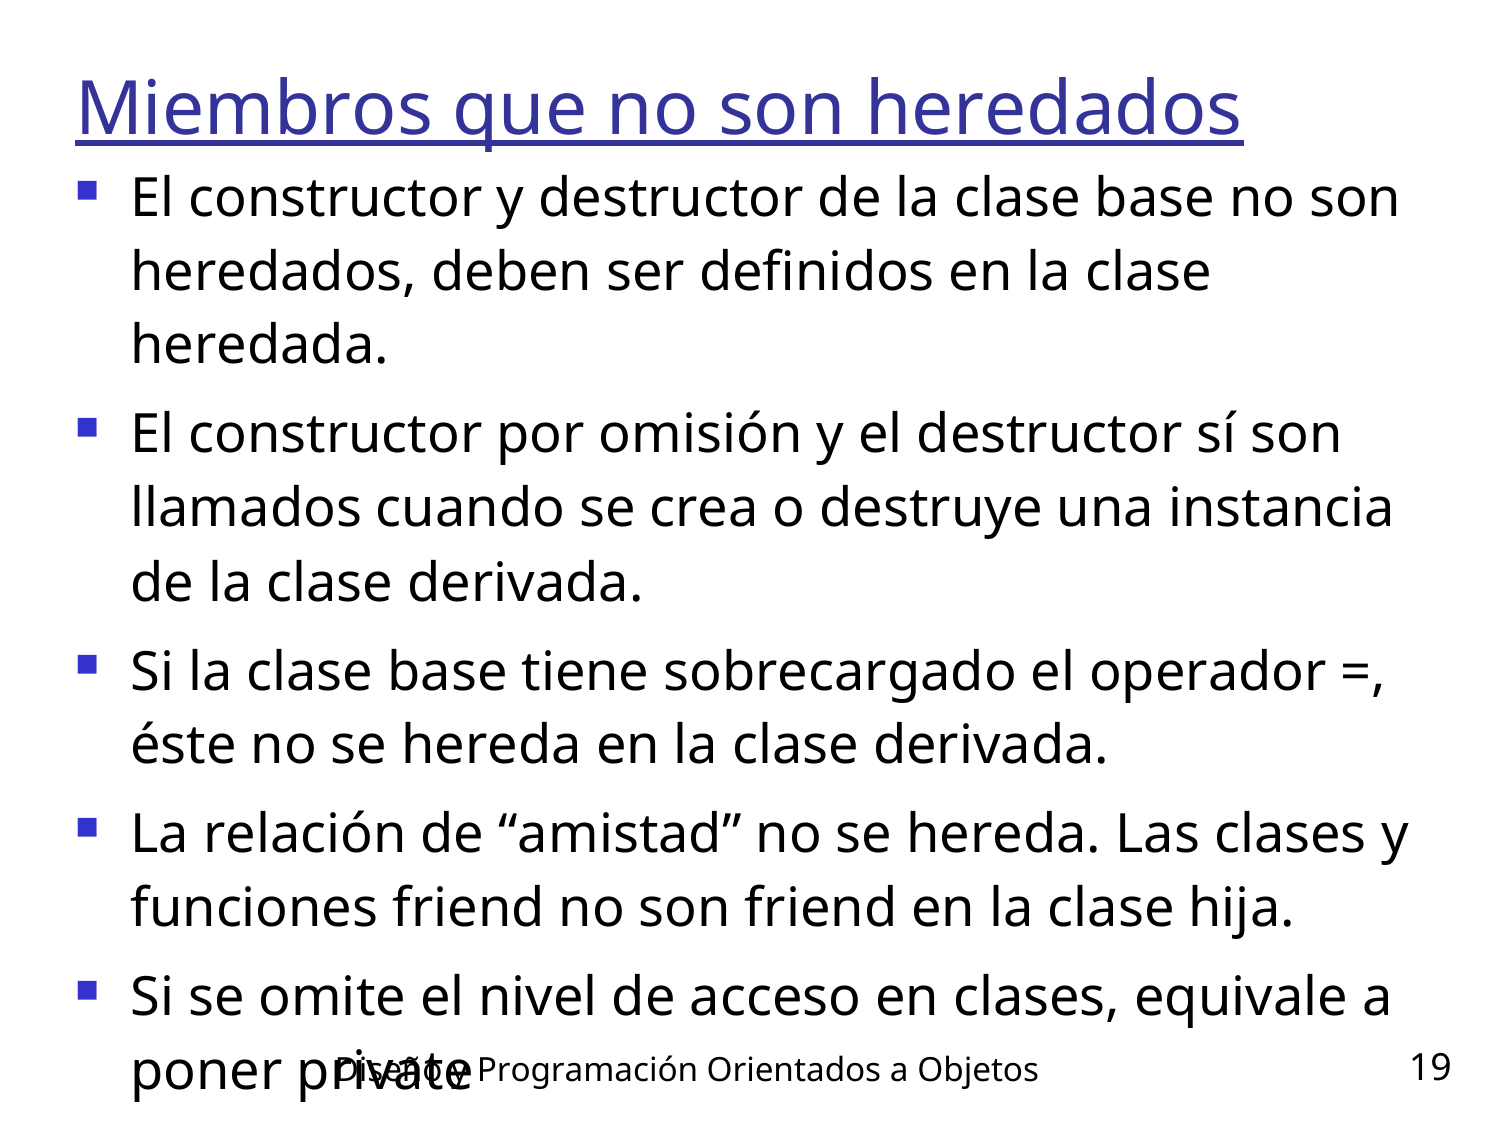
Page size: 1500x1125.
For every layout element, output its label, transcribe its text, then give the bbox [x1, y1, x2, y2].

title Miembros que no son heredados [75, 27, 1466, 175]
list El constructor y destructor de la clase base no son heredados, deben ser definidos en la clase heredada. El constructor por omisión y el destructor sí son llamados cuando se crea o destruye una instancia de la clase derivada. Si la clase base tiene sobrecargado el operador =, éste no se hereda en la clase derivada. La relación de “amistad” no se hereda. Las clases y funciones friend no son friend en la clase hija. Si se omite el nivel de acceso en clases, equivale a poner private Si se omite el nivel de acceso en estructuras (struct originales de C), equivale a poner public. [75, 157, 1462, 1014]
